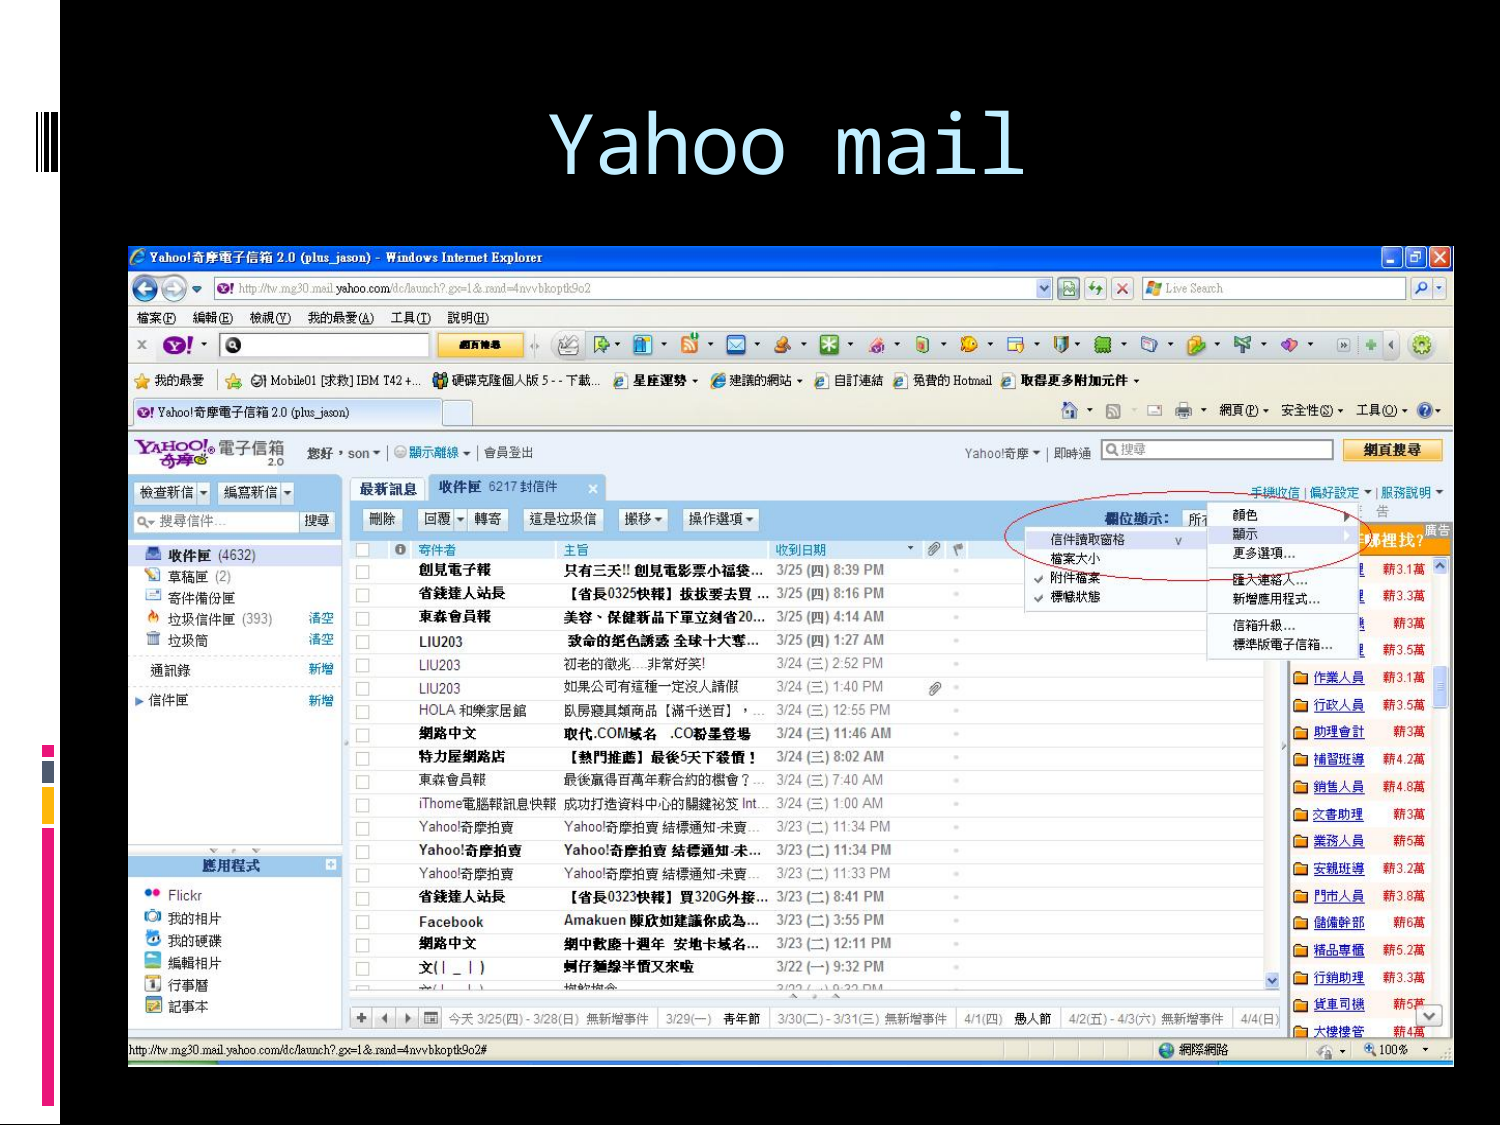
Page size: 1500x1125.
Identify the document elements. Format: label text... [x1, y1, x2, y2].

title Yahoo mail [150, 84, 1426, 235]
picture [128, 246, 1454, 1067]
